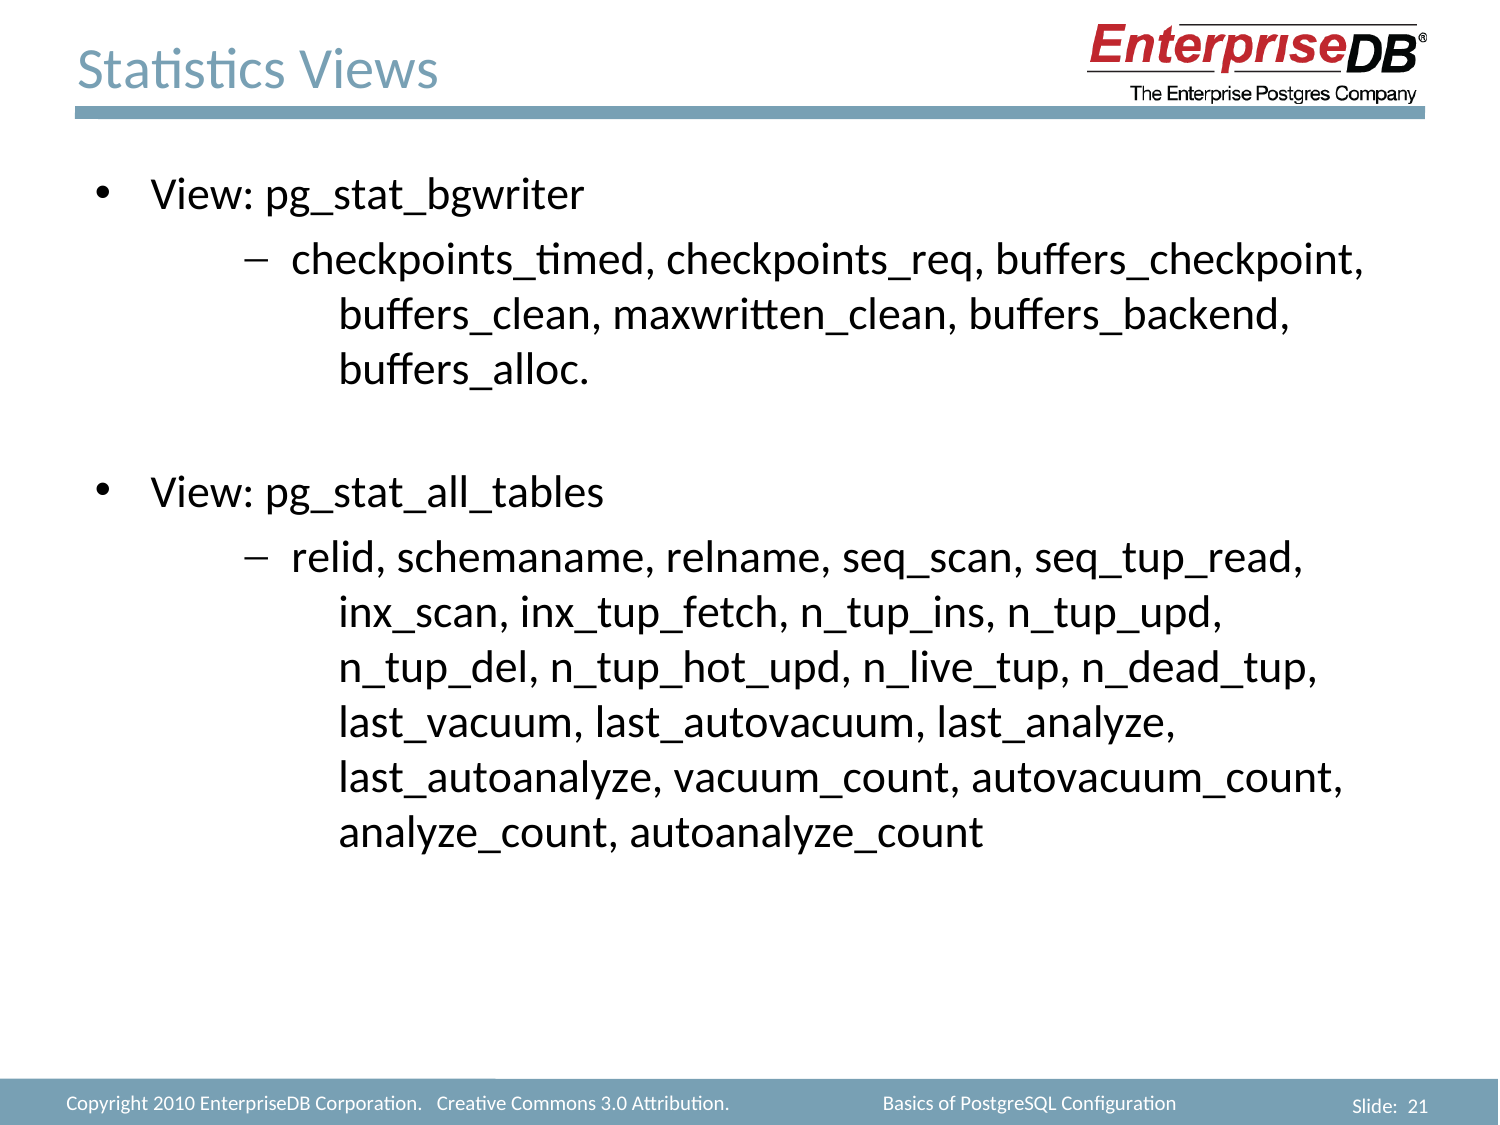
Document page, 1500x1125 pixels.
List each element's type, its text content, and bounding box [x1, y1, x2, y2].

title Statistics Views [62, 4, 1088, 126]
picture [1088, 24, 1427, 104]
list View: pg_stat_bgwriter checkpoints_timed, checkpoints_req, buffers_checkpoint, buffers_clean, maxwritten_clean, buffers_backend, buffers_alloc. View: pg_stat_all_tables relid, schemaname, relname, seq_scan, seq_tup_read, inx_scan, inx_tup_fetch, n_tup_ins, n_tup_upd, n_tup_del, n_tup_hot_upd, n_live_tup, n_dead_tup, last_vacuum, last_autovacuum, last_analyze, last_autoanalyze, vacuum_count, autovacuum_count, analyze_count, autoanalyze_count [79, 155, 1384, 1051]
